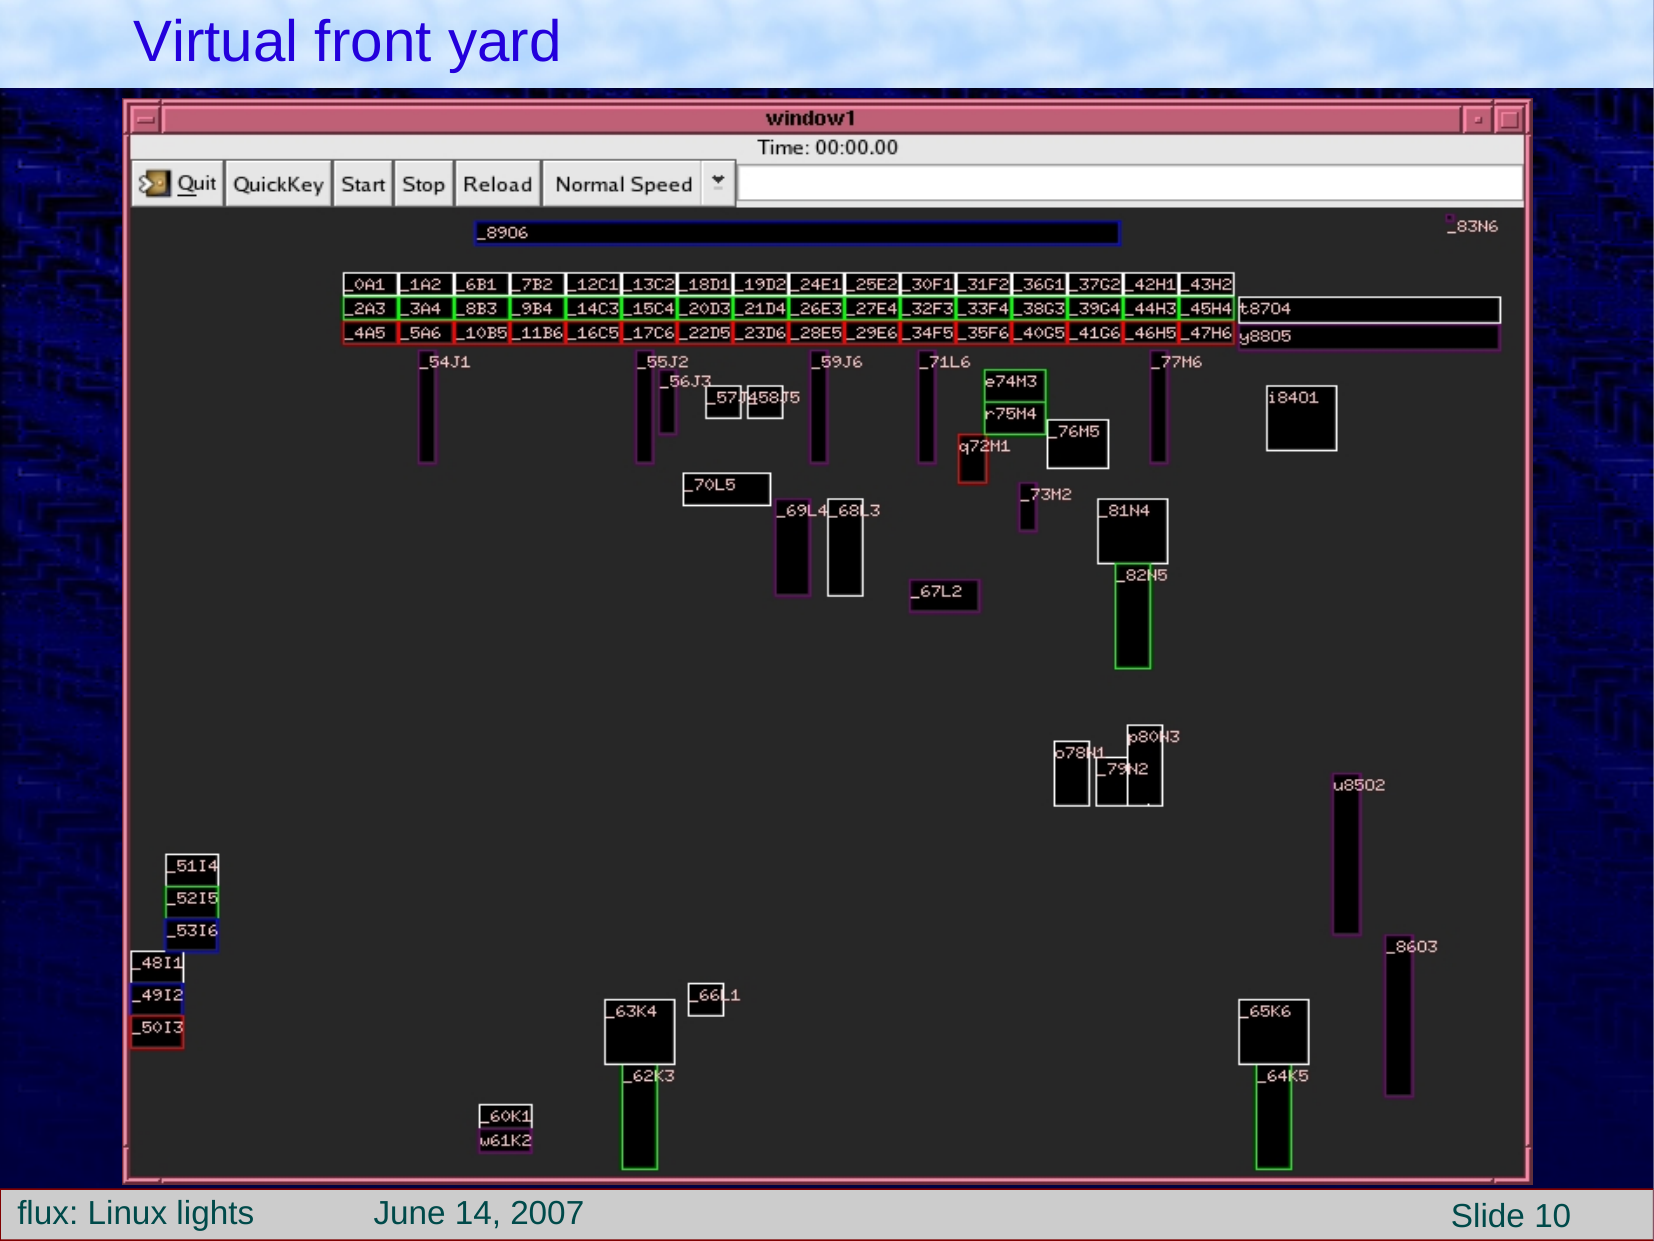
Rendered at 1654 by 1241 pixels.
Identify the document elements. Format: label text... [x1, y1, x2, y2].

text_box [669, 1189, 1436, 1241]
text_box Virtual front yard [0, 0, 1654, 88]
text_box flux: Linux lights June 14, 2007 [2, 1186, 669, 1241]
text_box Slide <number> [1436, 1189, 1654, 1241]
picture [0, 88, 1654, 1189]
